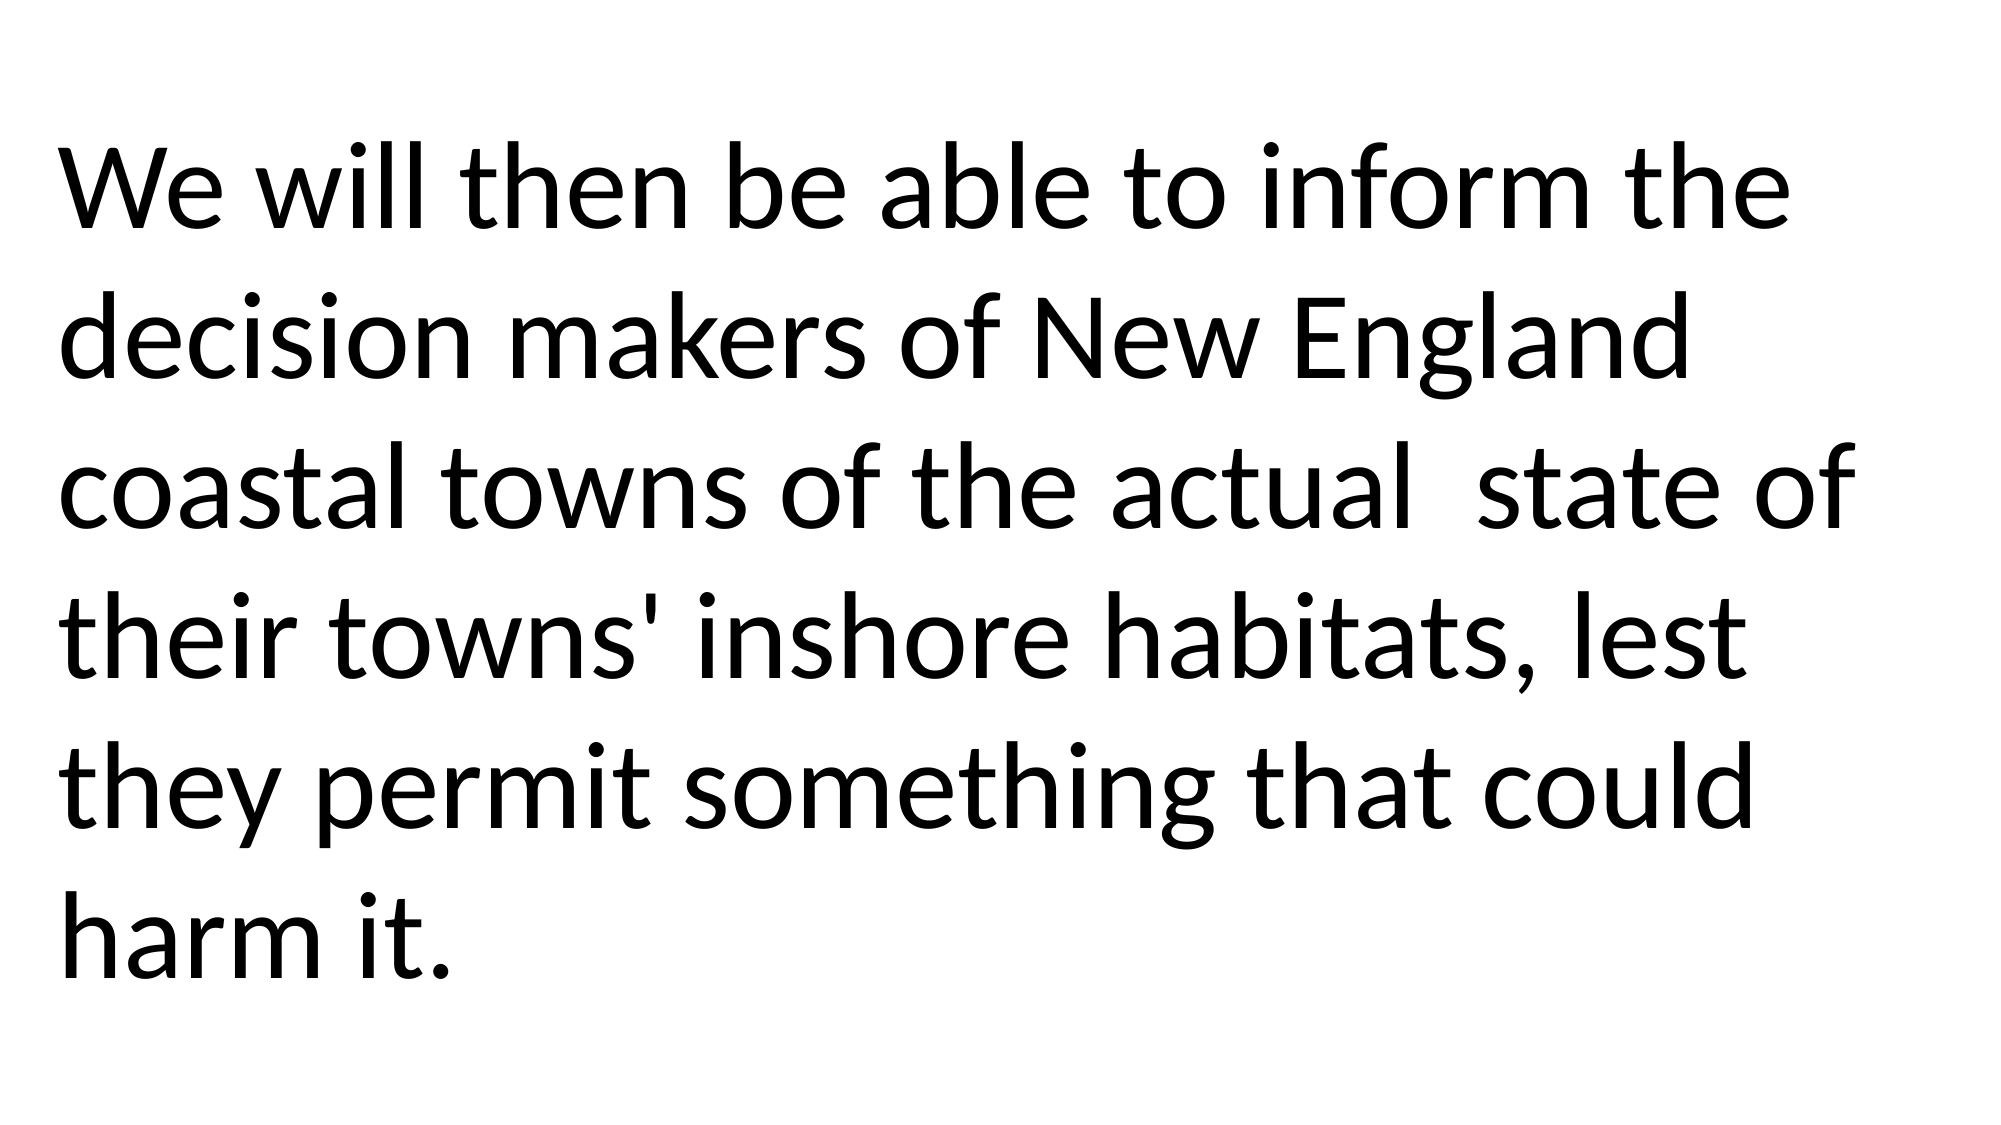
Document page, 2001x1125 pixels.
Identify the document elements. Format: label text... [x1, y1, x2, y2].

text_box We will then be able to inform the decision makers of New England coastal towns of the actual state of their towns' inshore habitats, lest they permit something that could harm it. [42, 95, 1960, 1011]
